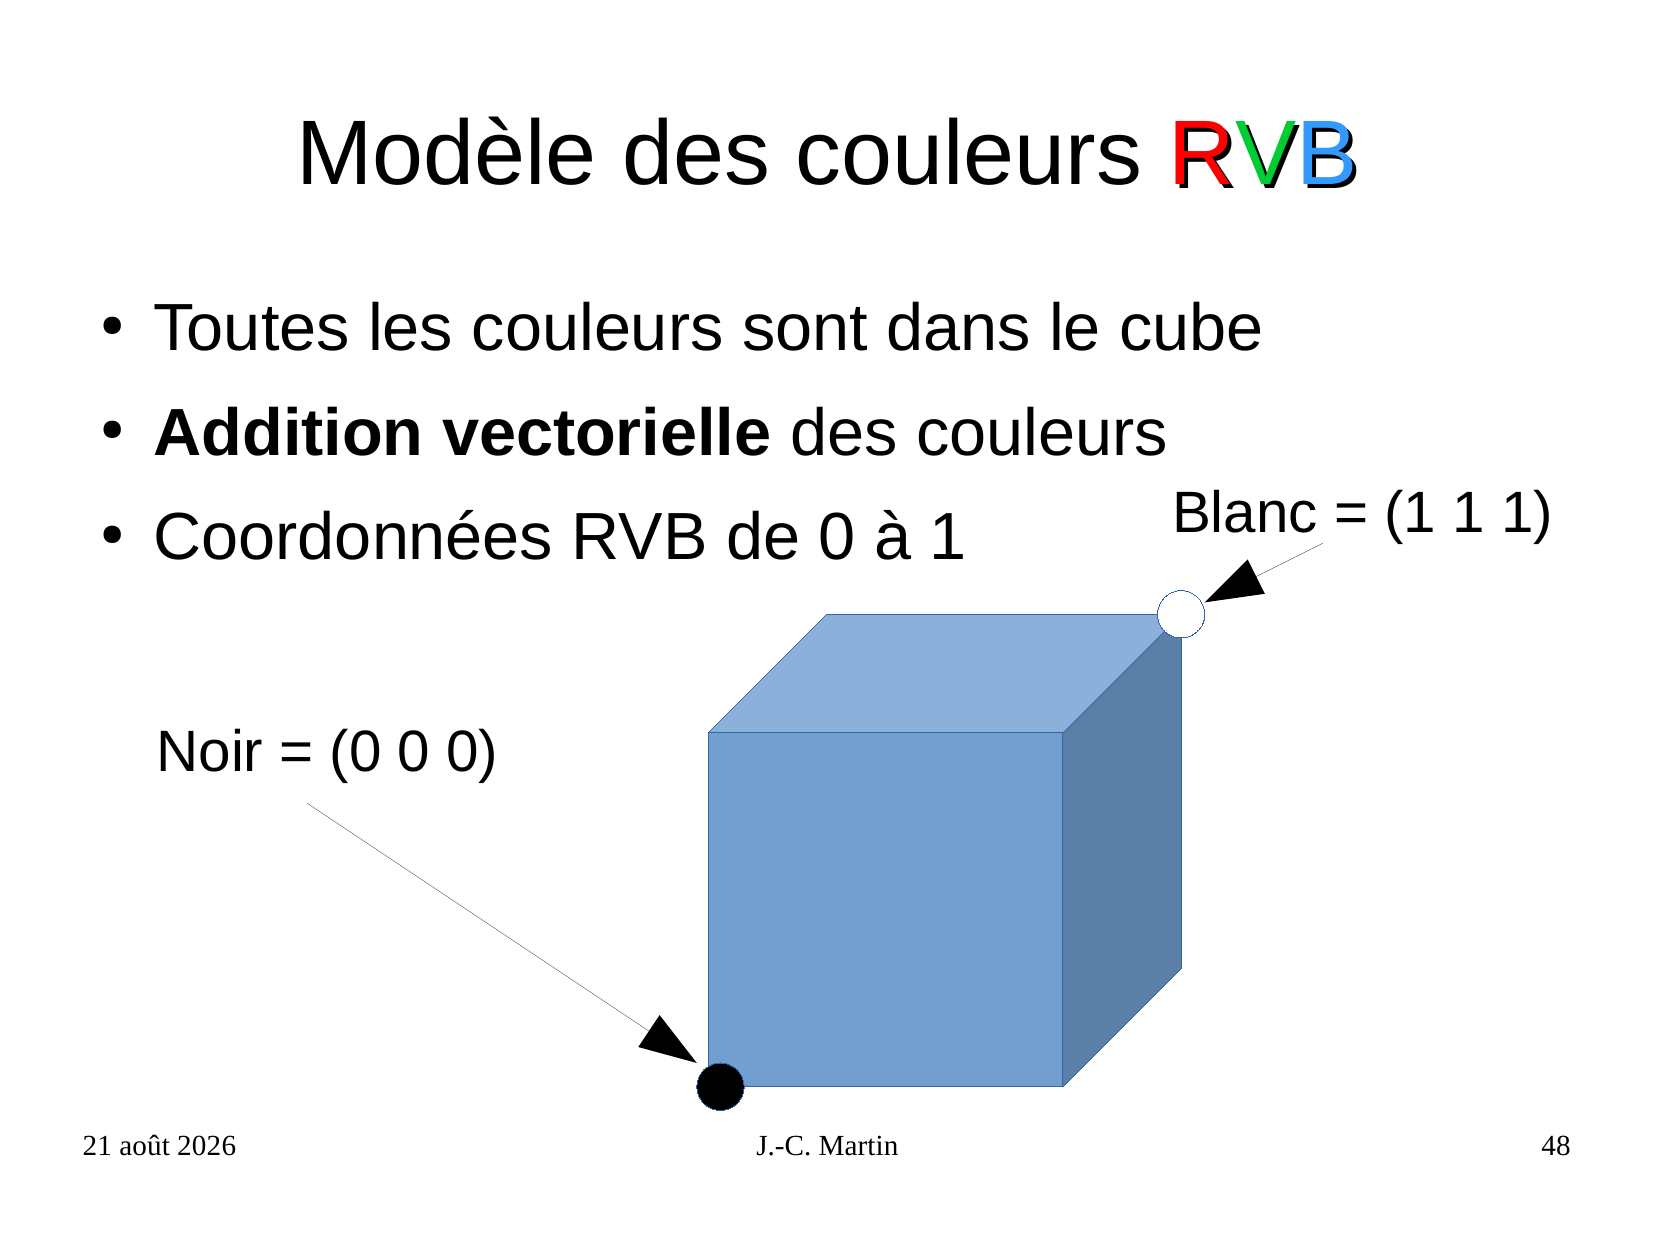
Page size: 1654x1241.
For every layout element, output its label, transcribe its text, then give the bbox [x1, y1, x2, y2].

list Toutes les couleurs sont dans le cube Addition vectorielle des couleurs Coordonnées RVB de 0 à 1 [82, 290, 1571, 1010]
text_box Blanc = (1 1 1) [1157, 472, 1569, 553]
text_box [696, 590, 1205, 1111]
title Modèle des couleurs RVB [82, 49, 1571, 257]
text_box Noir = (0 0 0) [141, 711, 514, 792]
